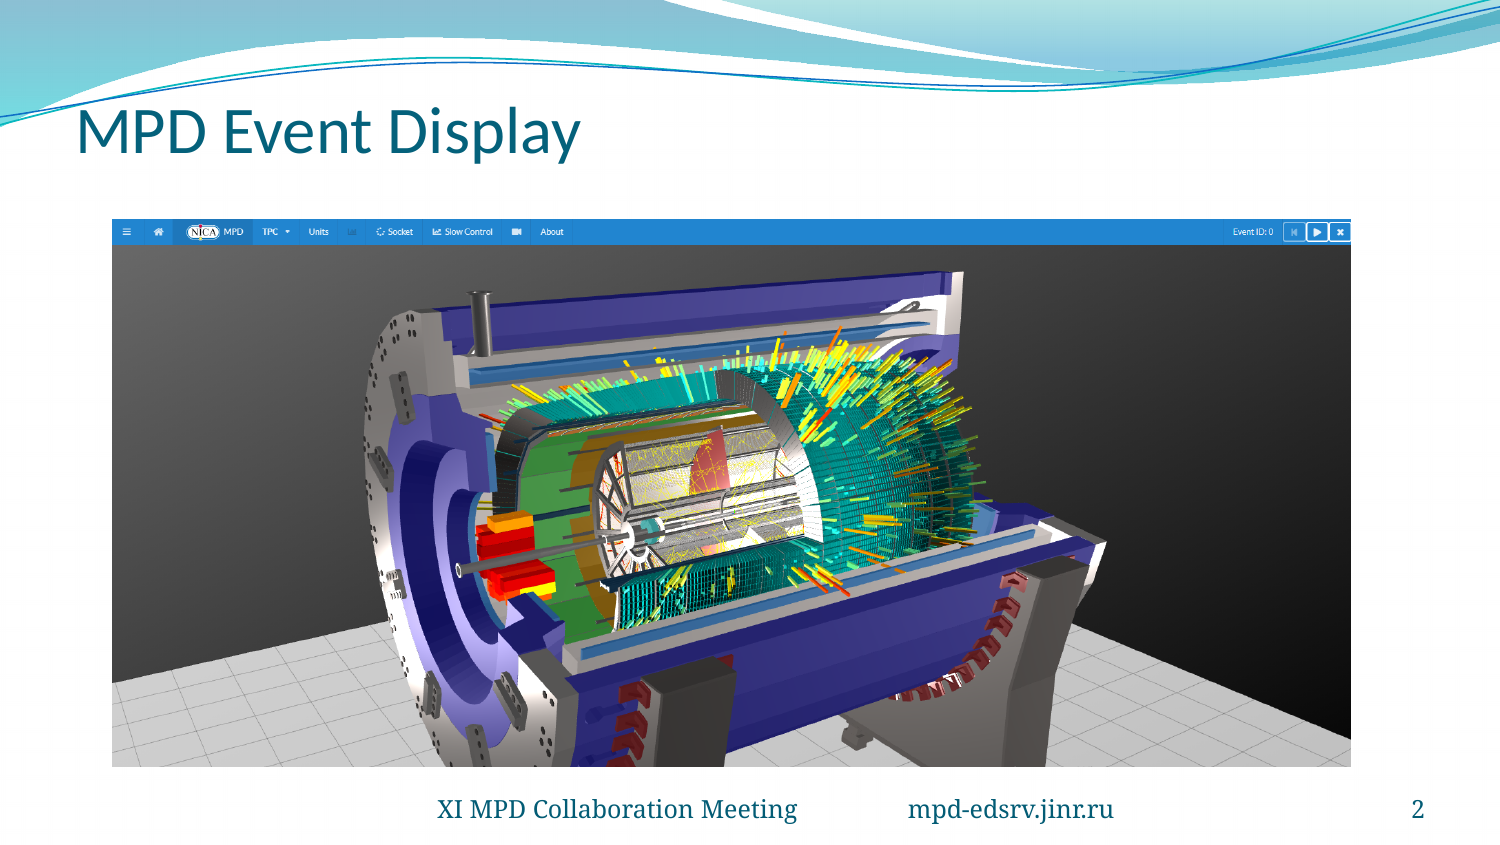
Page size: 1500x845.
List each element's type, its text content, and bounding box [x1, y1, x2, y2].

picture [112, 219, 1351, 767]
title MPD Event Display [75, 86, 1425, 188]
